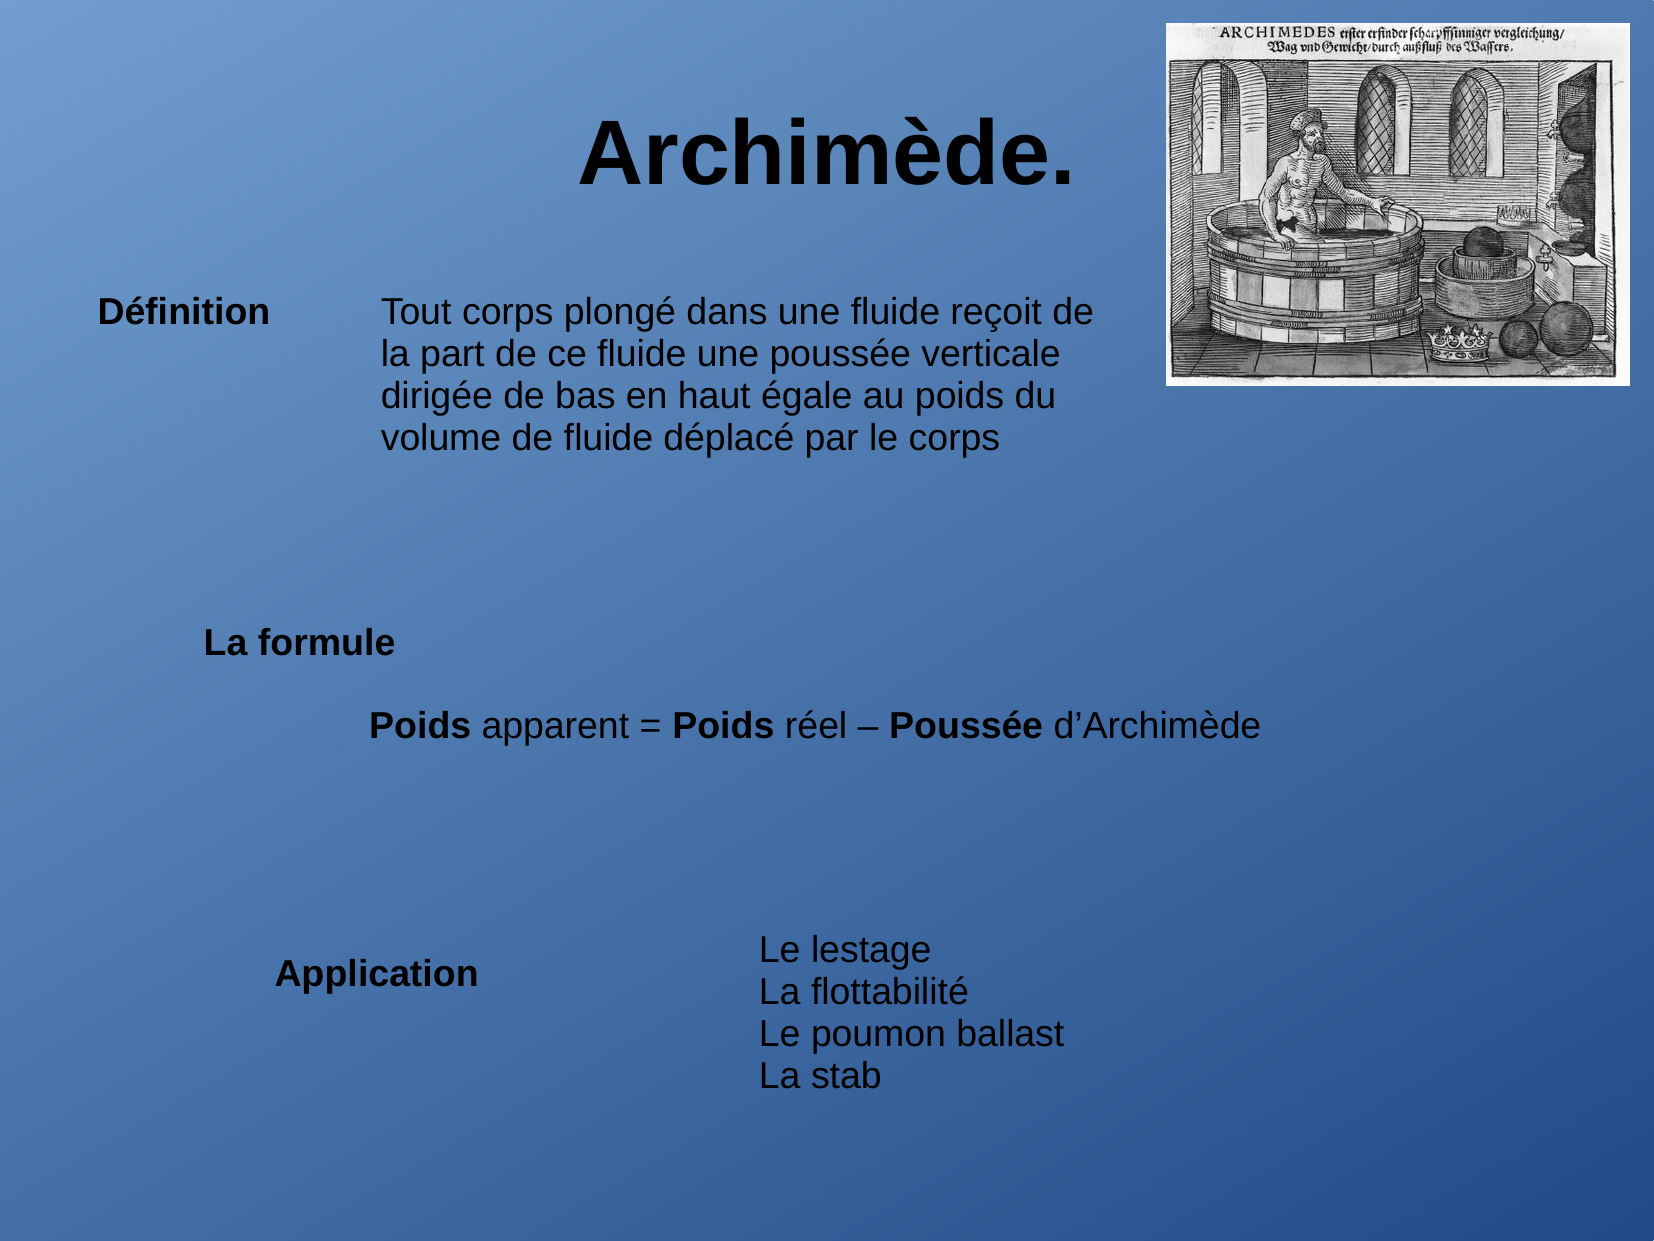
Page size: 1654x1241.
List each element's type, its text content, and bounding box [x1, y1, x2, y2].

title Archimède. [82, 49, 1166, 257]
picture [1166, 23, 1630, 386]
text_box La formule [188, 614, 438, 674]
text_box Application [259, 944, 508, 1002]
text_box Le lestage La flottabilité Le poumon ballast La stab [744, 921, 1158, 1103]
text_box Définition [82, 283, 308, 343]
text_box Poids apparent = Poids réel – Poussée d’Archimède [354, 696, 1418, 768]
text_box Tout corps plongé dans une fluide reçoit de la part de ce fluide une poussée verticale dirigée de bas en haut égale au poids du volume de fluide déplacé par le corps [366, 283, 1134, 465]
